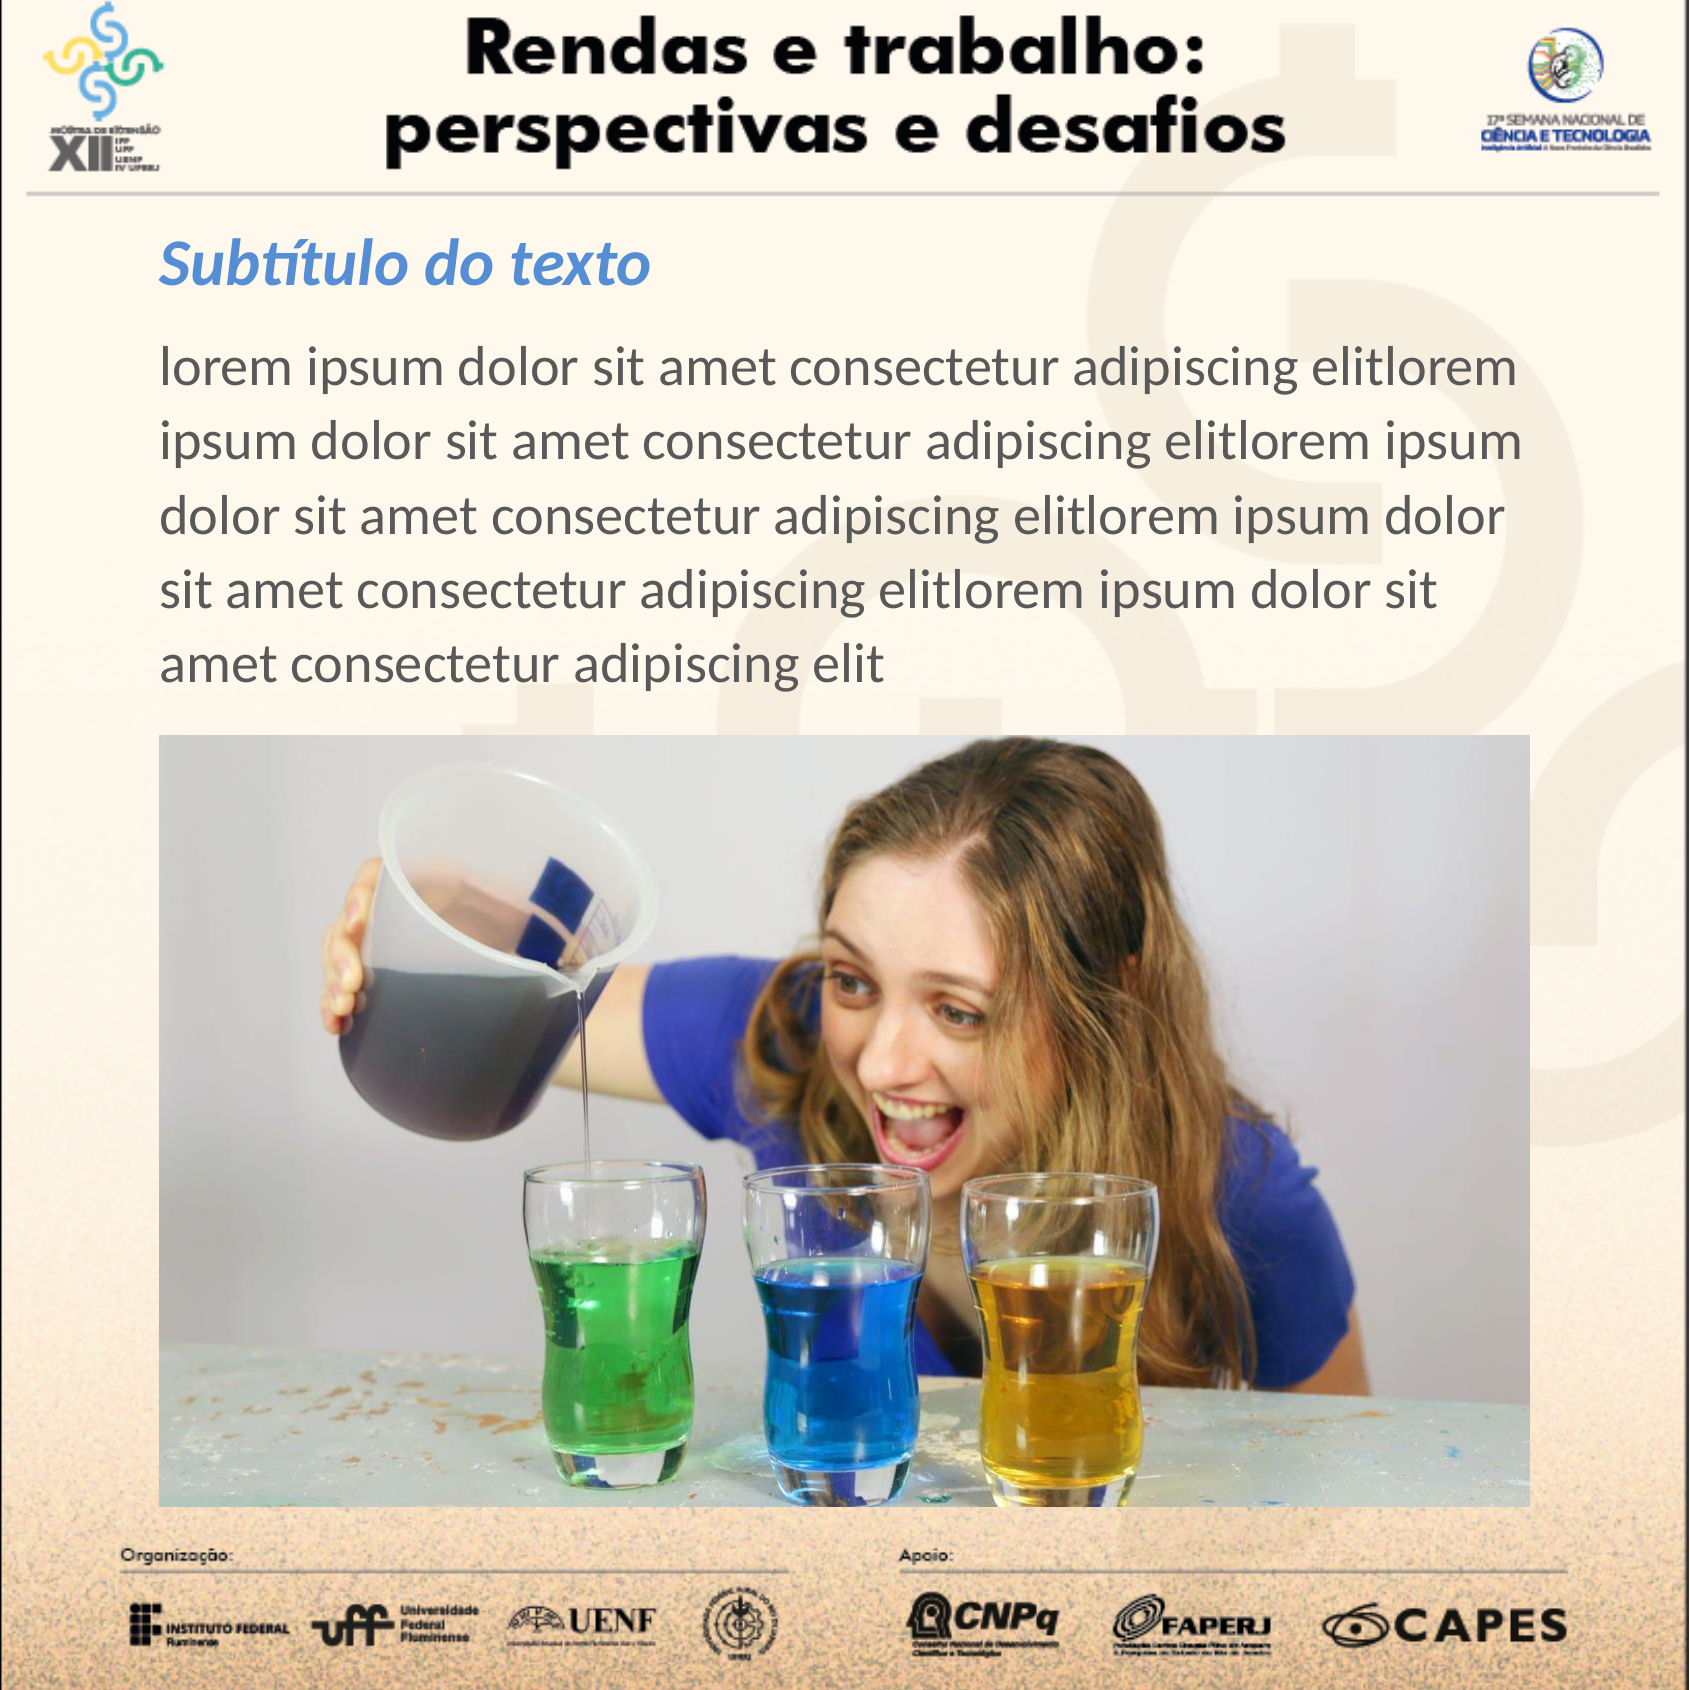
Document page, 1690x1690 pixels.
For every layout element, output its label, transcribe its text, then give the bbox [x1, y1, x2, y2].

picture [0, 0, 1689, 1690]
title Subtítulo do texto [159, 218, 1530, 302]
list lorem ipsum dolor sit amet consectetur adipiscing elitlorem ipsum dolor sit amet consectetur adipiscing elitlorem ipsum dolor sit amet consectetur adipiscing elitlorem ipsum dolor sit amet consectetur adipiscing elitlorem ipsum dolor sit amet consectetur adipiscing elit [159, 322, 1554, 698]
